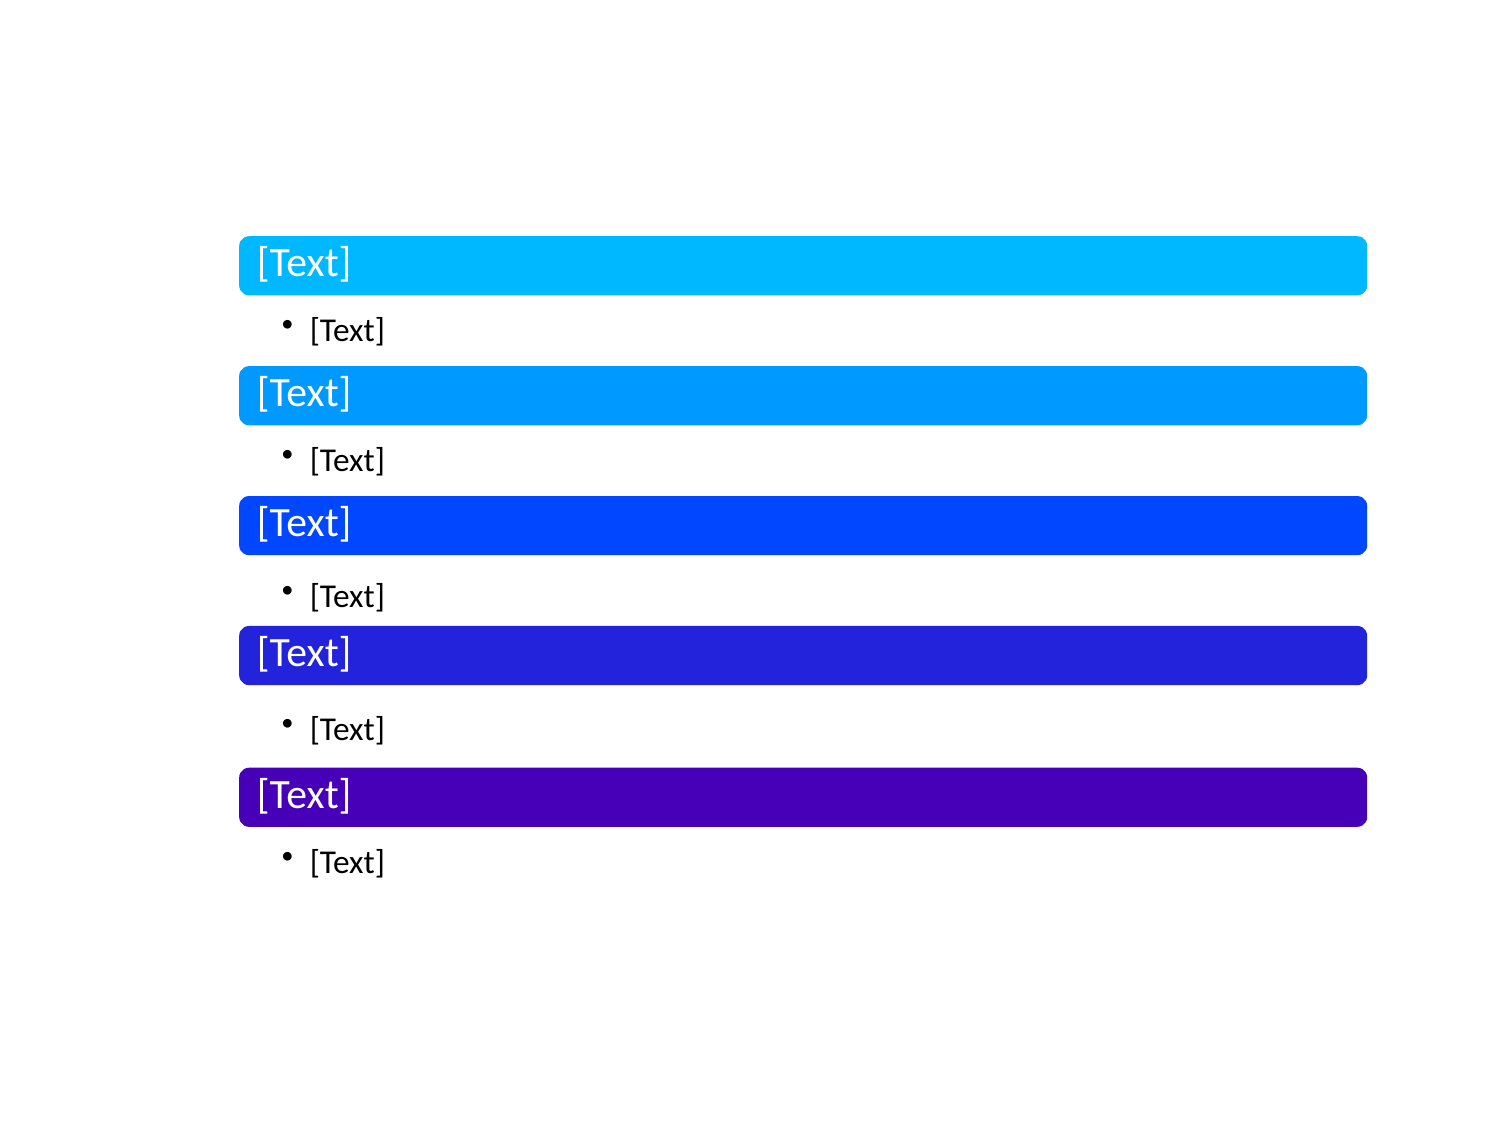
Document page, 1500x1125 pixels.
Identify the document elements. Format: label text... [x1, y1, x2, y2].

text_box [Text] [239, 625, 1368, 686]
text_box [Text] [249, 840, 1250, 895]
text_box [Text] [239, 366, 1368, 426]
text_box [Text] [249, 438, 1250, 494]
text_box [Text] [249, 707, 1250, 762]
text_box [Text] [239, 767, 1368, 827]
text_box [Text] [249, 308, 1250, 364]
text_box [Text] [239, 236, 1368, 296]
text_box [Text] [249, 574, 1250, 625]
text_box [Text] [239, 496, 1368, 556]
